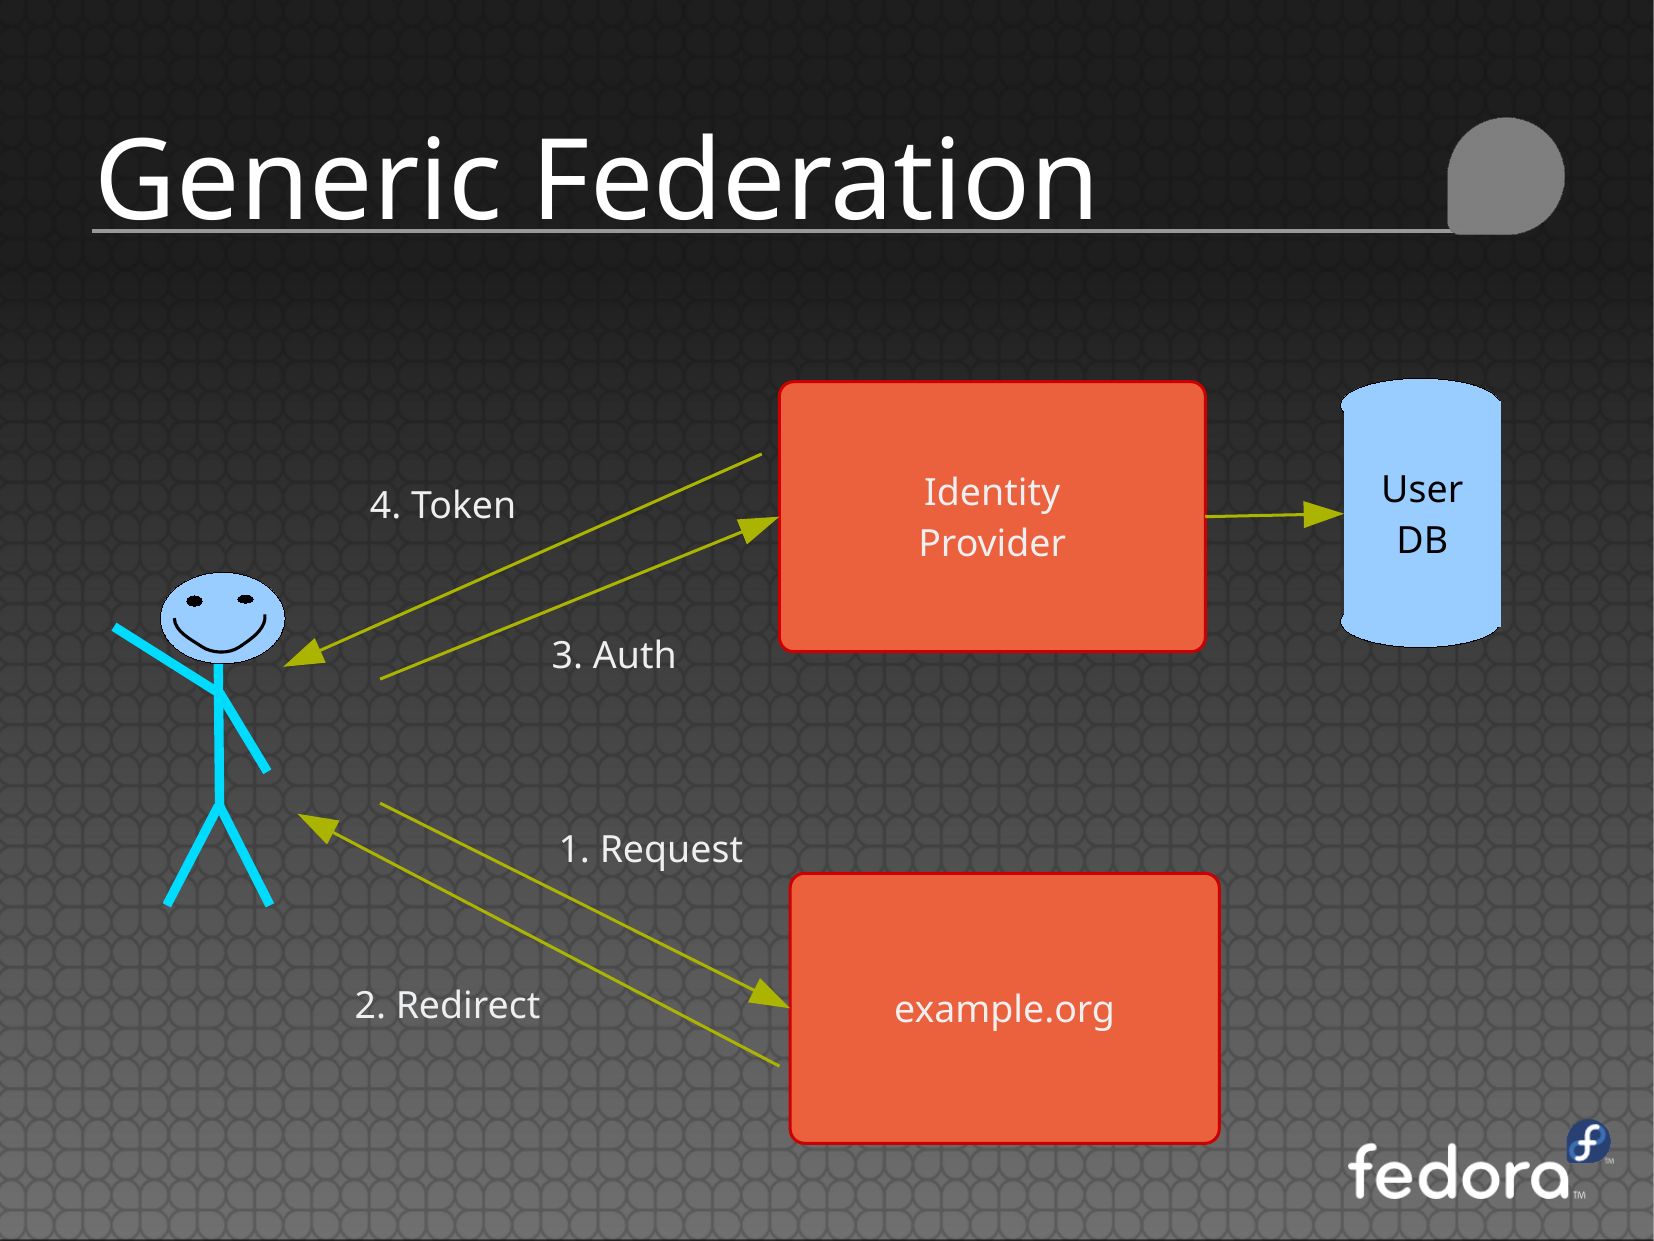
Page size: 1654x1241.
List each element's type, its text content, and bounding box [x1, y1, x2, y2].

text_box 4. Token [355, 471, 558, 530]
text_box User DB [1344, 401, 1501, 627]
text_box Identity Provider [779, 381, 1206, 652]
text_box 3. Auth [536, 620, 806, 680]
text_box [160, 572, 286, 664]
text_box 1. Request [543, 814, 813, 874]
text_box [1340, 613, 1499, 648]
title Generic Federation [94, 100, 1426, 251]
text_box example.org [790, 873, 1220, 1144]
text_box [1340, 378, 1500, 413]
picture [0, 0, 1654, 1241]
text_box 2. Redirect [339, 971, 572, 1030]
